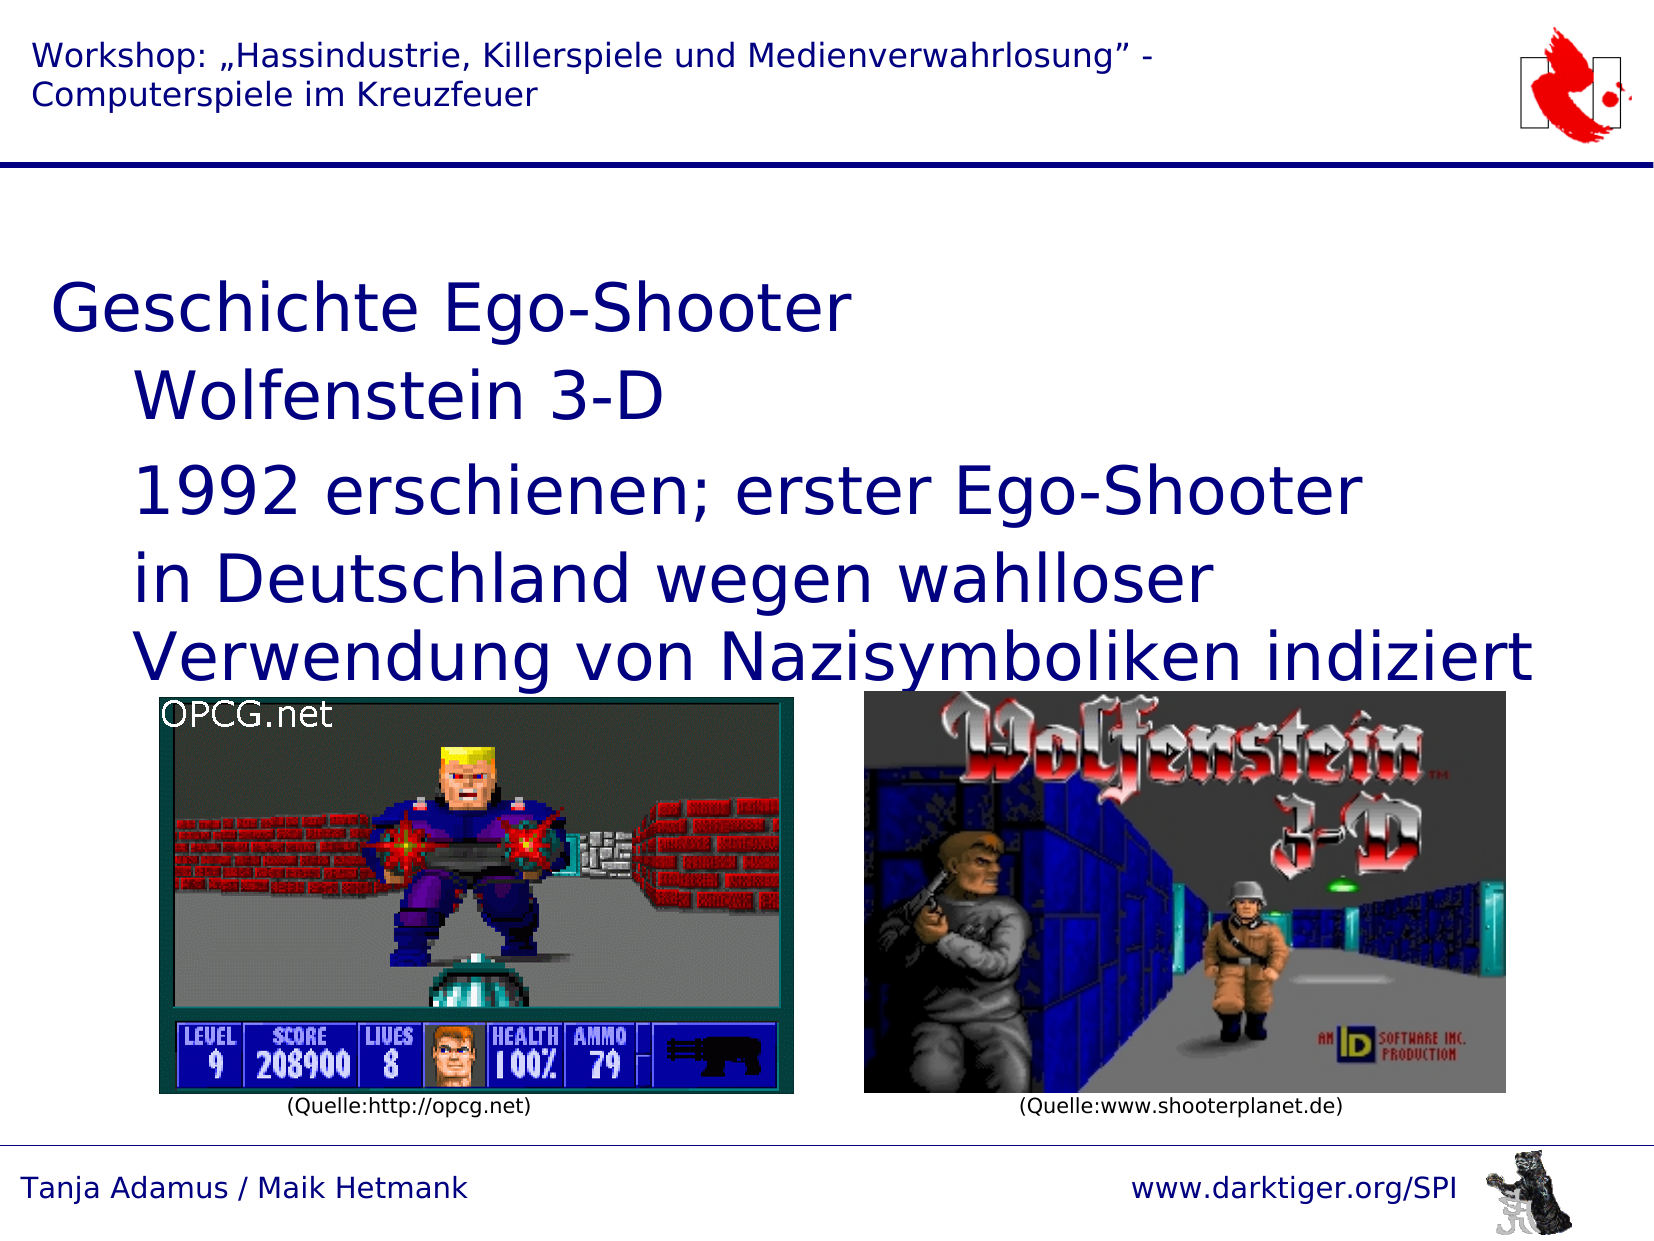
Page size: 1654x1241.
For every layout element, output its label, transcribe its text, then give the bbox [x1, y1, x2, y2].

text_box in Deutschland wegen wahlloser Verwendung von Nazisymboliken indiziert [118, 533, 1625, 704]
picture [864, 691, 1506, 1093]
text_box Workshop: „Hassindustrie, Killerspiele und Medienverwahrlosung” - Computerspiele im Kreuzfeuer [16, 29, 1418, 178]
picture [1486, 1150, 1572, 1235]
text_box (Quelle:www.shooterplanet.de) [1004, 1086, 1359, 1126]
text_box Geschichte Ego-Shooter [35, 261, 1565, 355]
text_box (Quelle:http://opcg.net) [271, 1086, 547, 1126]
picture [1503, 16, 1632, 148]
text_box Wolfenstein 3-D [118, 350, 1625, 443]
picture [159, 697, 794, 1094]
text_box 1992 erschienen; erster Ego-Shooter [118, 444, 1625, 533]
